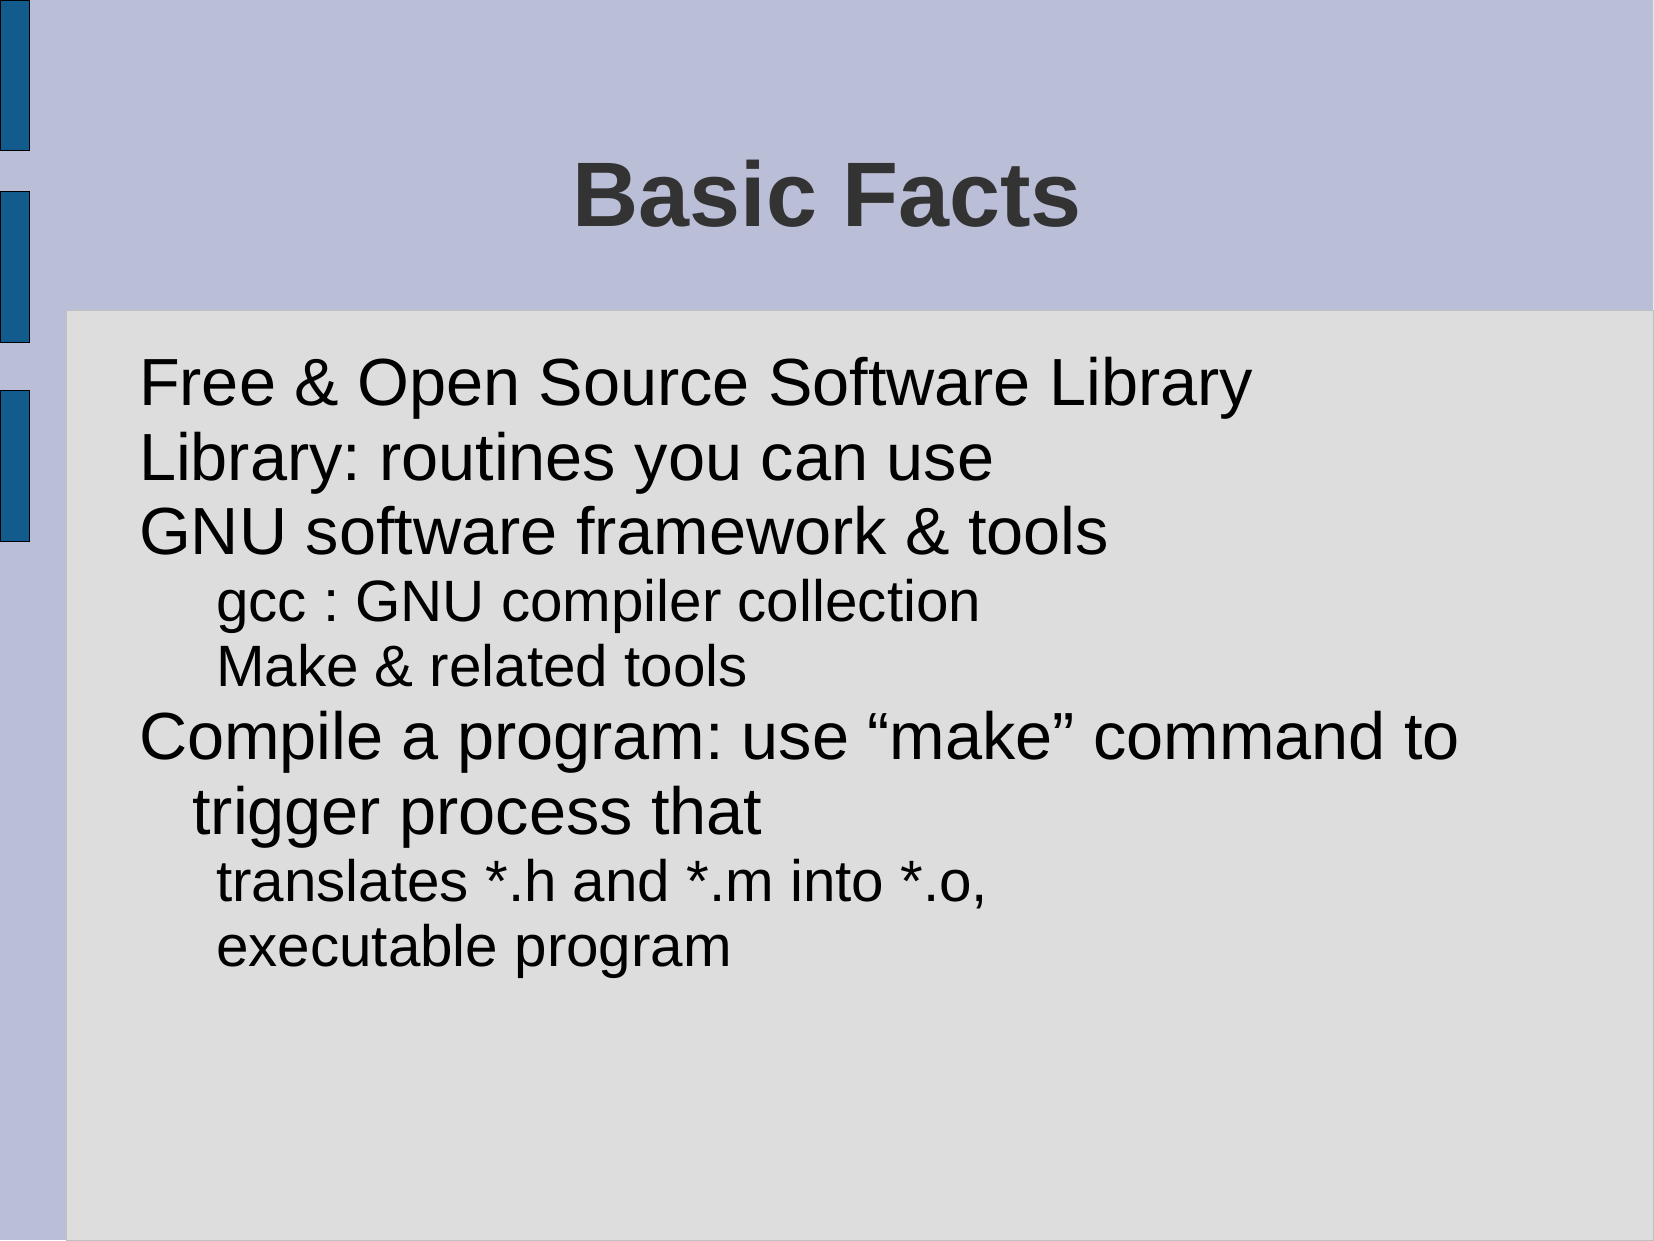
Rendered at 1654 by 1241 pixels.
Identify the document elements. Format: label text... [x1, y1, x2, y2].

list Free & Open Source Software Library Library: routines you can use GNU software framework & tools gcc : GNU compiler collection Make & related tools Compile a program: use “make” command to trigger process that translates *.h and *.m into *.o, executable program [121, 344, 1534, 1127]
title Basic Facts [121, 91, 1534, 299]
